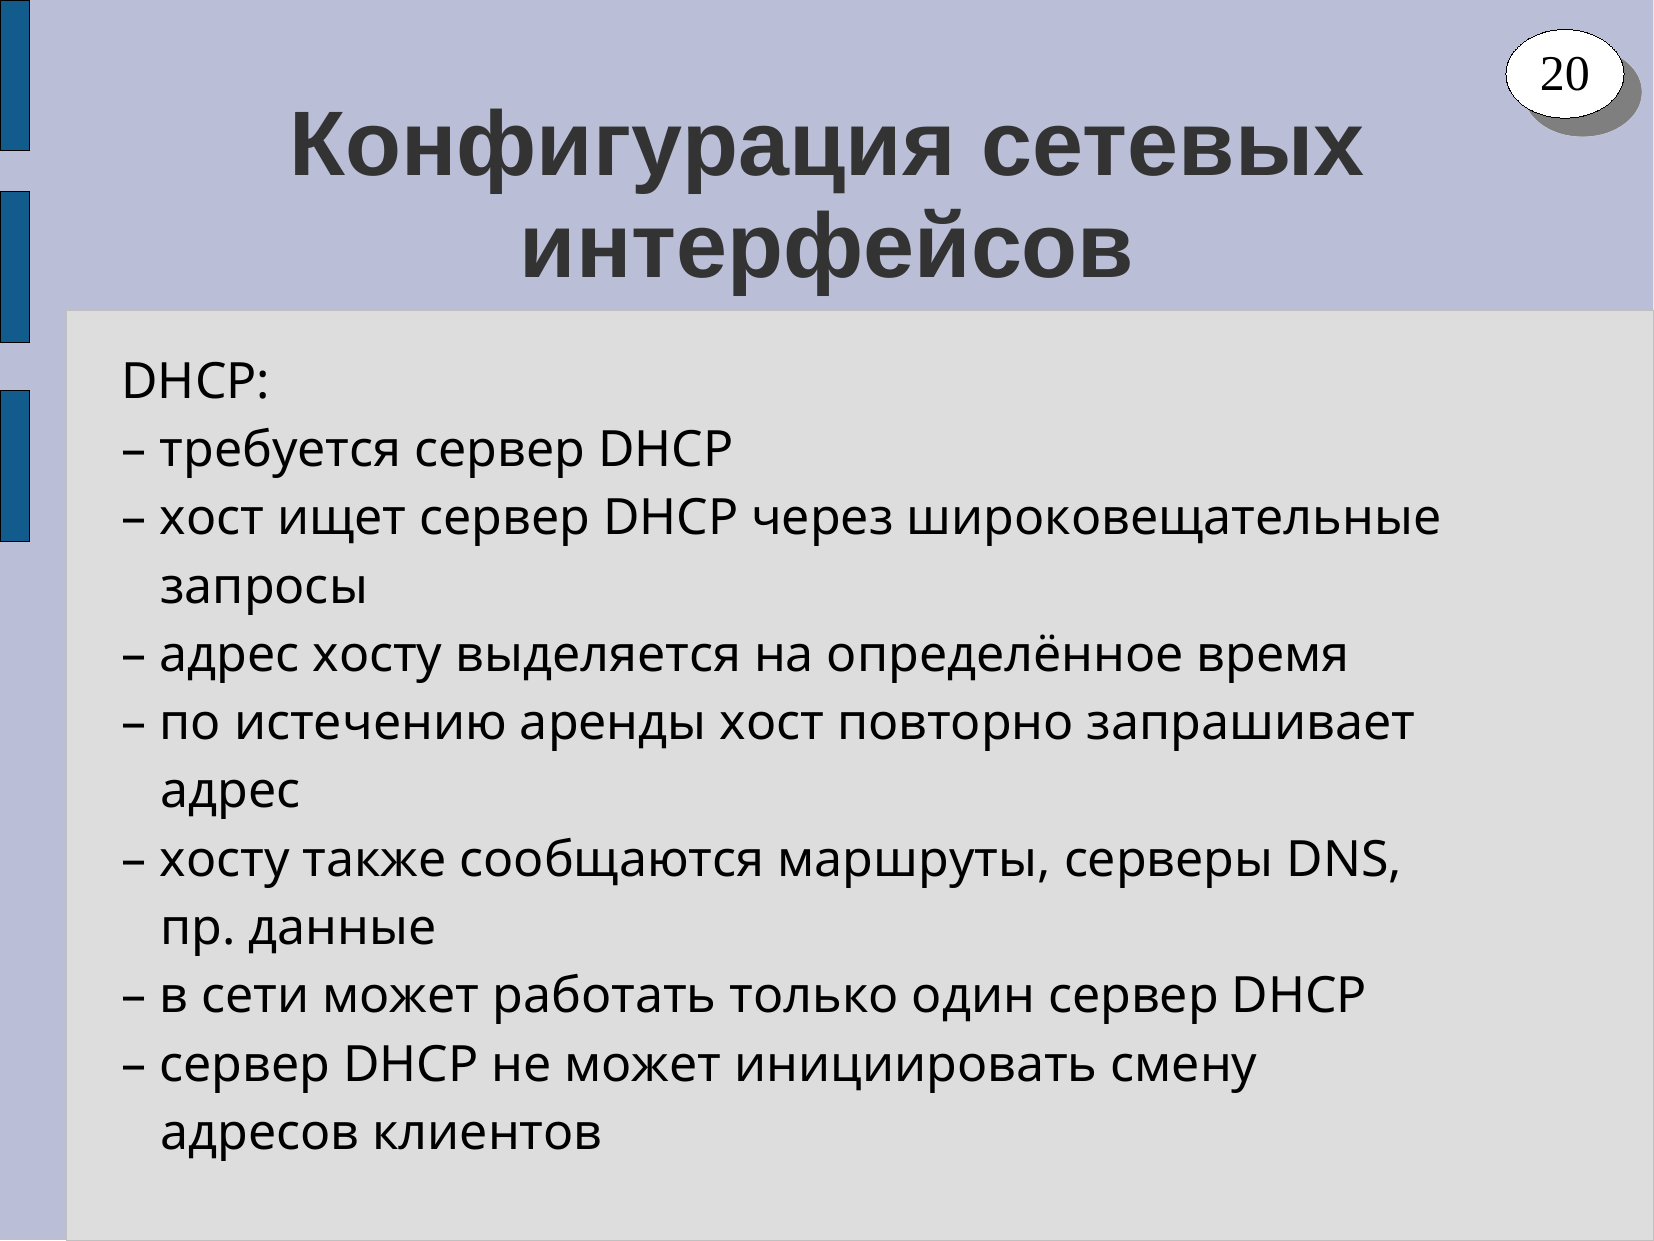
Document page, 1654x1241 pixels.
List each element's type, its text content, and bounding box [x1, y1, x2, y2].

text_box DHCP: – требуется сервер DHCP – хост ищет сервер DHCP через широковещательные запросы – адрес хосту выделяется на определённое время – по истечению аренды хост повторно запрашивает адрес – хосту также сообщаются маршруты, серверы DNS, пр. данные – в сети может работать только один сервер DHCP – сервер DHCP не может инициировать смену адресов клиентов [121, 344, 1534, 1164]
text_box 20 [1505, 29, 1625, 119]
title Конфигурация сетевых интерфейсов [121, 91, 1534, 299]
